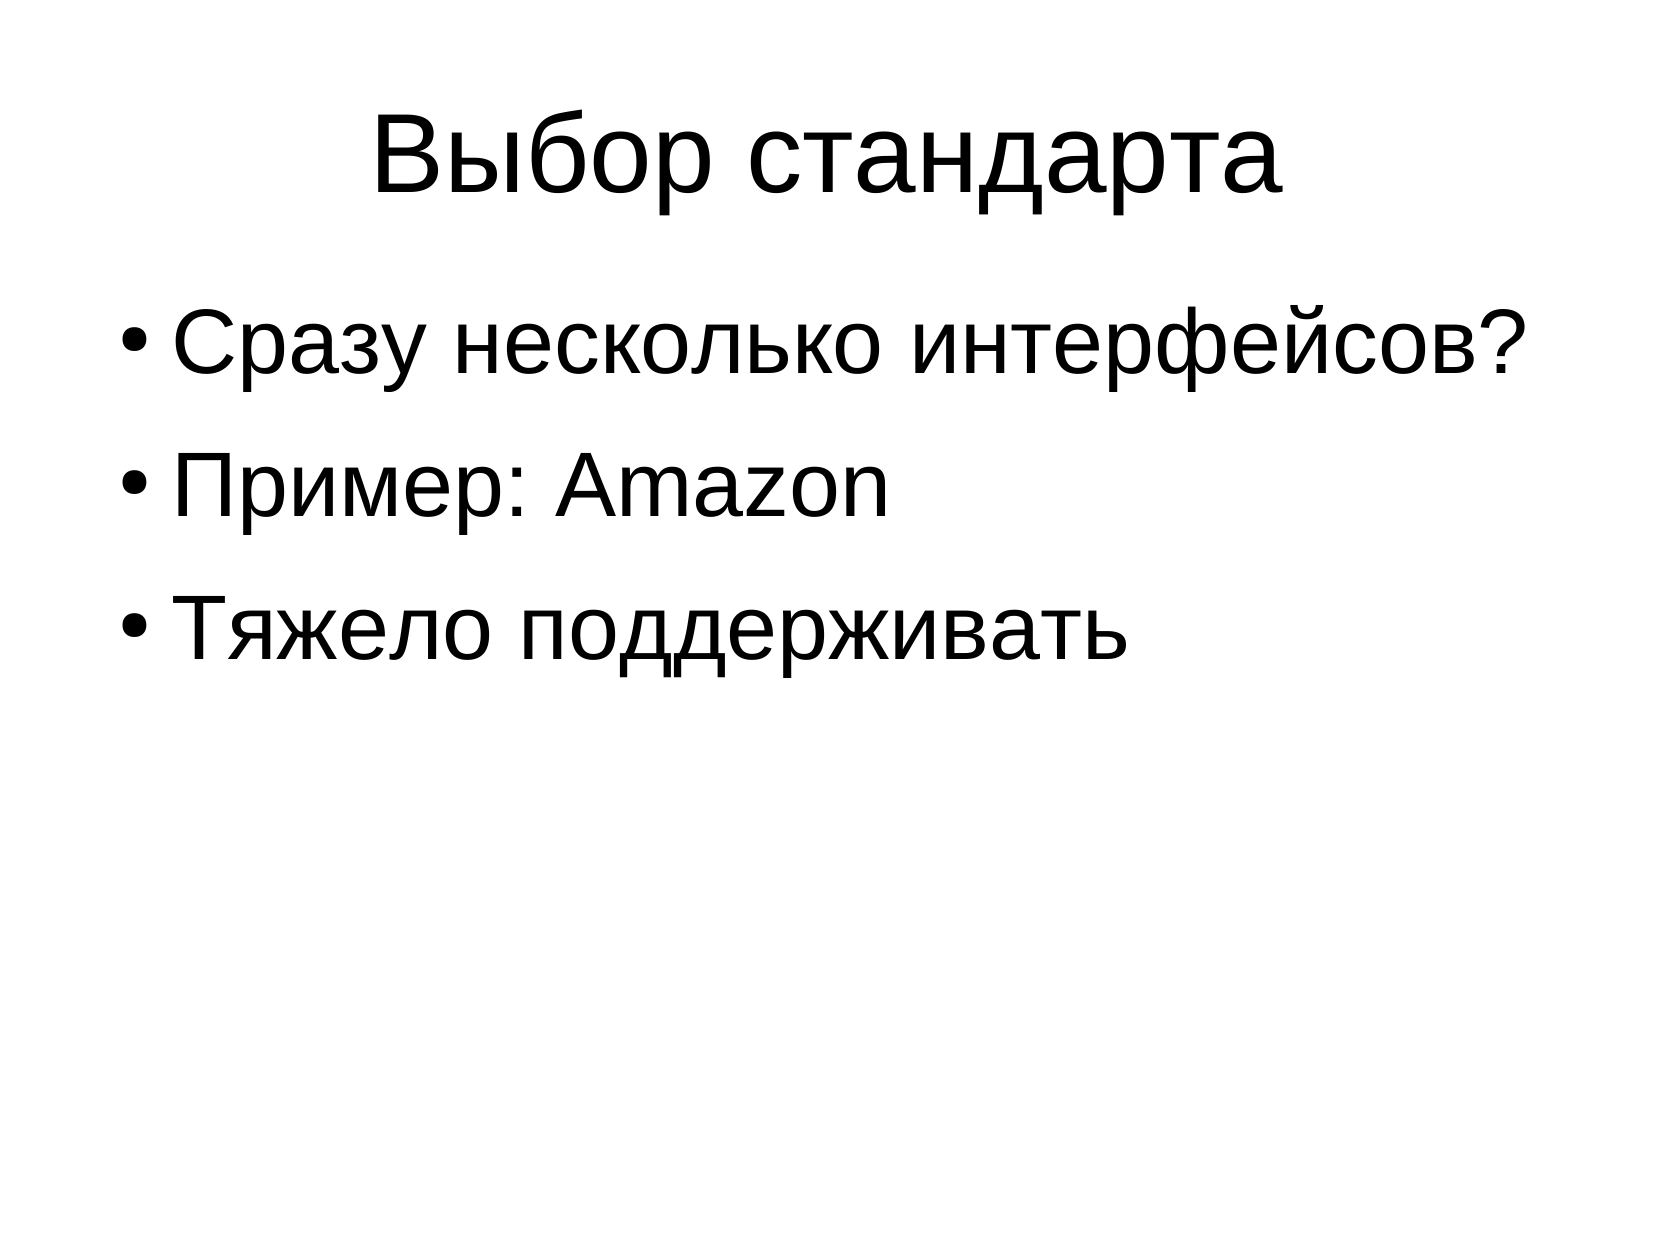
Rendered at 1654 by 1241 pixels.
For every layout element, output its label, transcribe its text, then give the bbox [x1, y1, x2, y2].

list Сразу несколько интерфейсов? Пример: Amazon Тяжело поддерживать [82, 290, 1571, 1109]
title Выбор стандарта [82, 49, 1571, 257]
